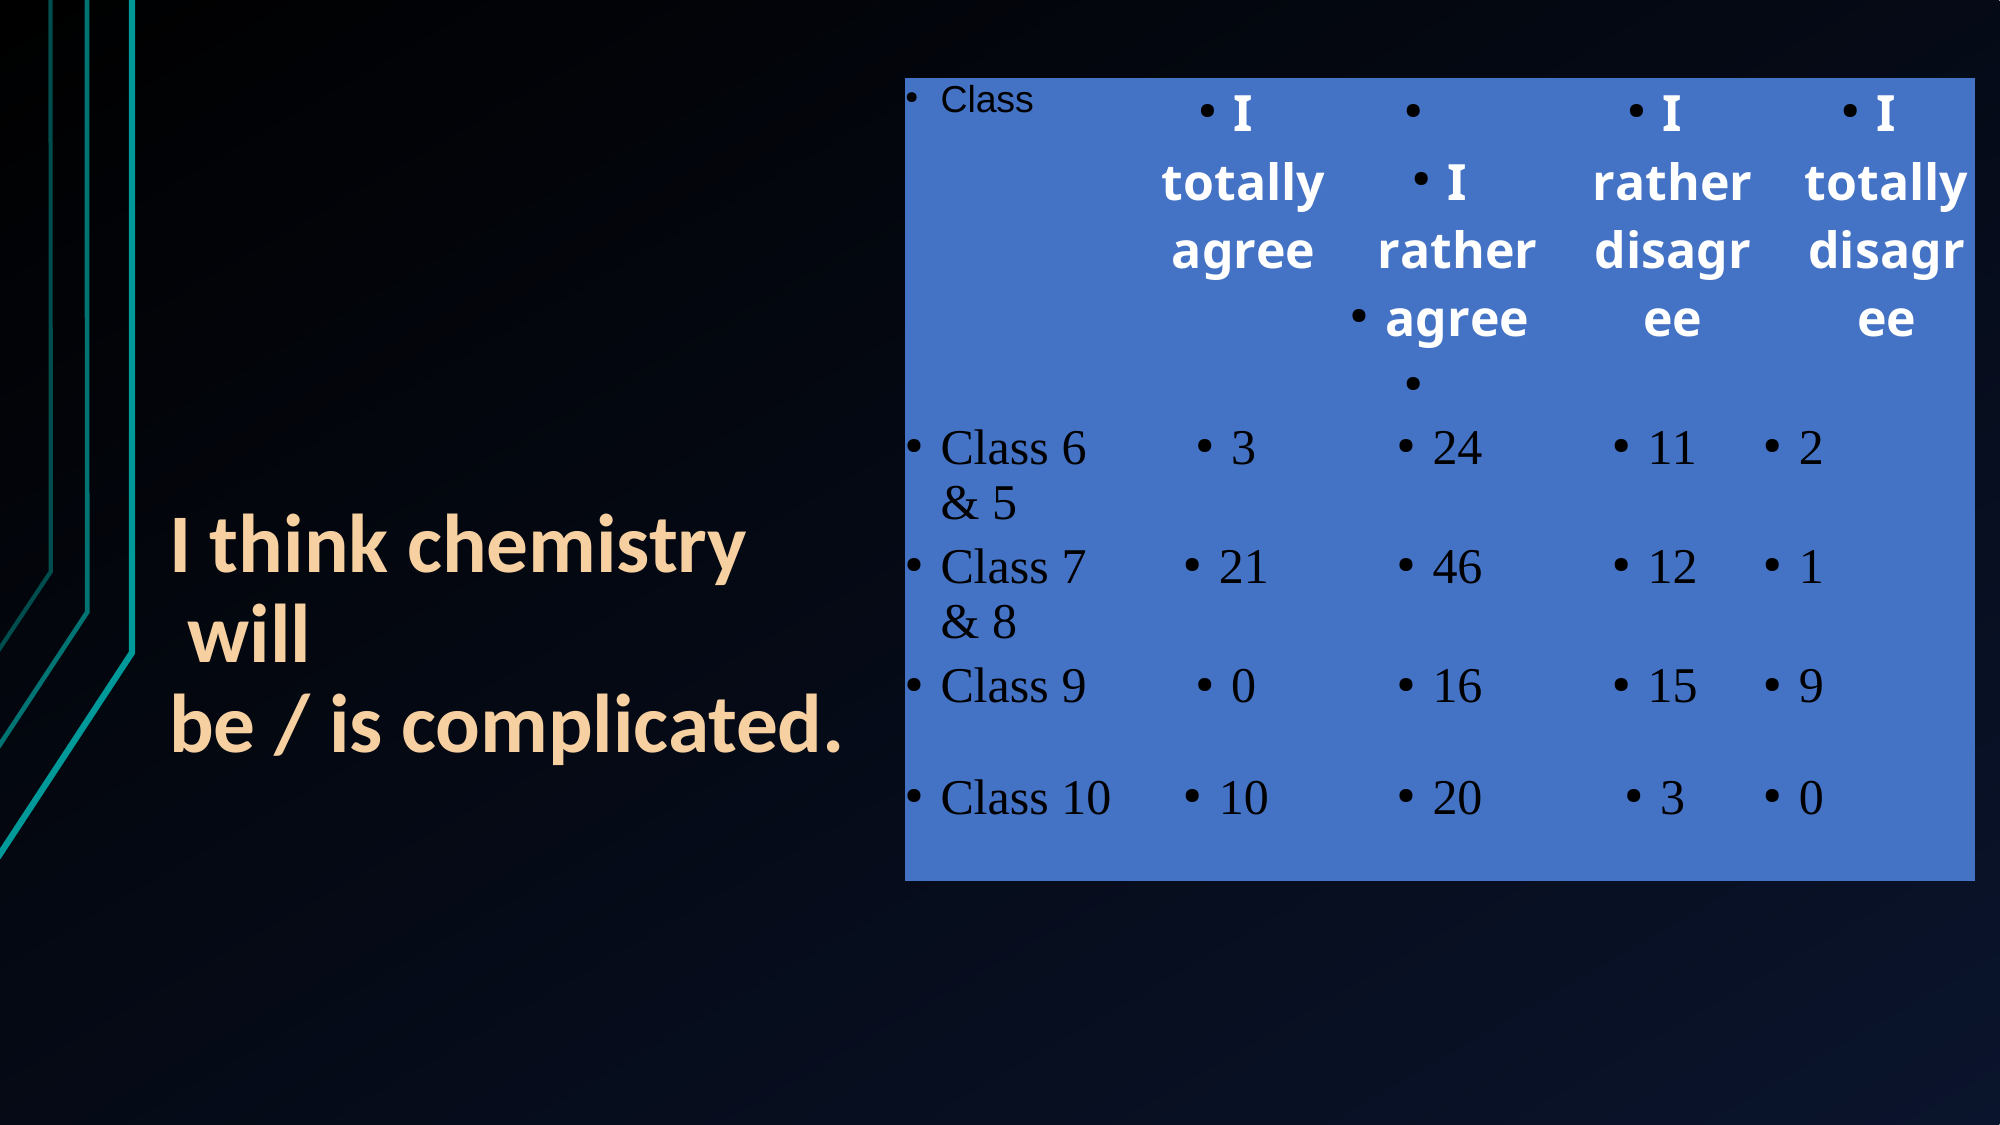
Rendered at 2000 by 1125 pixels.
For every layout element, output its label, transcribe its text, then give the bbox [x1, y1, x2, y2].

table_cell 0 [1119, 658, 1333, 770]
table_cell Class 6 & 5 [905, 420, 1119, 539]
table_cell 2 [1763, 420, 1975, 539]
table_cell 3 [1119, 420, 1333, 539]
table_cell 1 [1763, 539, 1975, 658]
table_cell 0 [1763, 770, 1975, 881]
table_header I rather disagree [1547, 78, 1763, 420]
table_cell 3 [1547, 770, 1763, 881]
table_cell Class 9 [905, 658, 1119, 770]
table_cell 12 [1547, 539, 1763, 658]
table_cell 11 [1547, 420, 1763, 539]
table_cell 9 [1763, 658, 1975, 770]
table_header I rather agree [1333, 78, 1547, 420]
table_header I totally disagree [1763, 78, 1975, 420]
title I think chemistry will be / is complicated. [149, 490, 905, 678]
table_cell 16 [1333, 658, 1547, 770]
table_cell 24 [1333, 420, 1547, 539]
table_cell 20 [1333, 770, 1547, 881]
table_cell 46 [1333, 539, 1547, 658]
table_cell 10 [1119, 770, 1333, 881]
table_cell 21 [1119, 539, 1333, 658]
table_header Class [905, 78, 1119, 420]
table_cell Class 10 [905, 770, 1119, 881]
table_cell 15 [1547, 658, 1763, 770]
table_cell Class 7 & 8 [905, 539, 1119, 658]
table_header I totally agree [1119, 78, 1333, 420]
